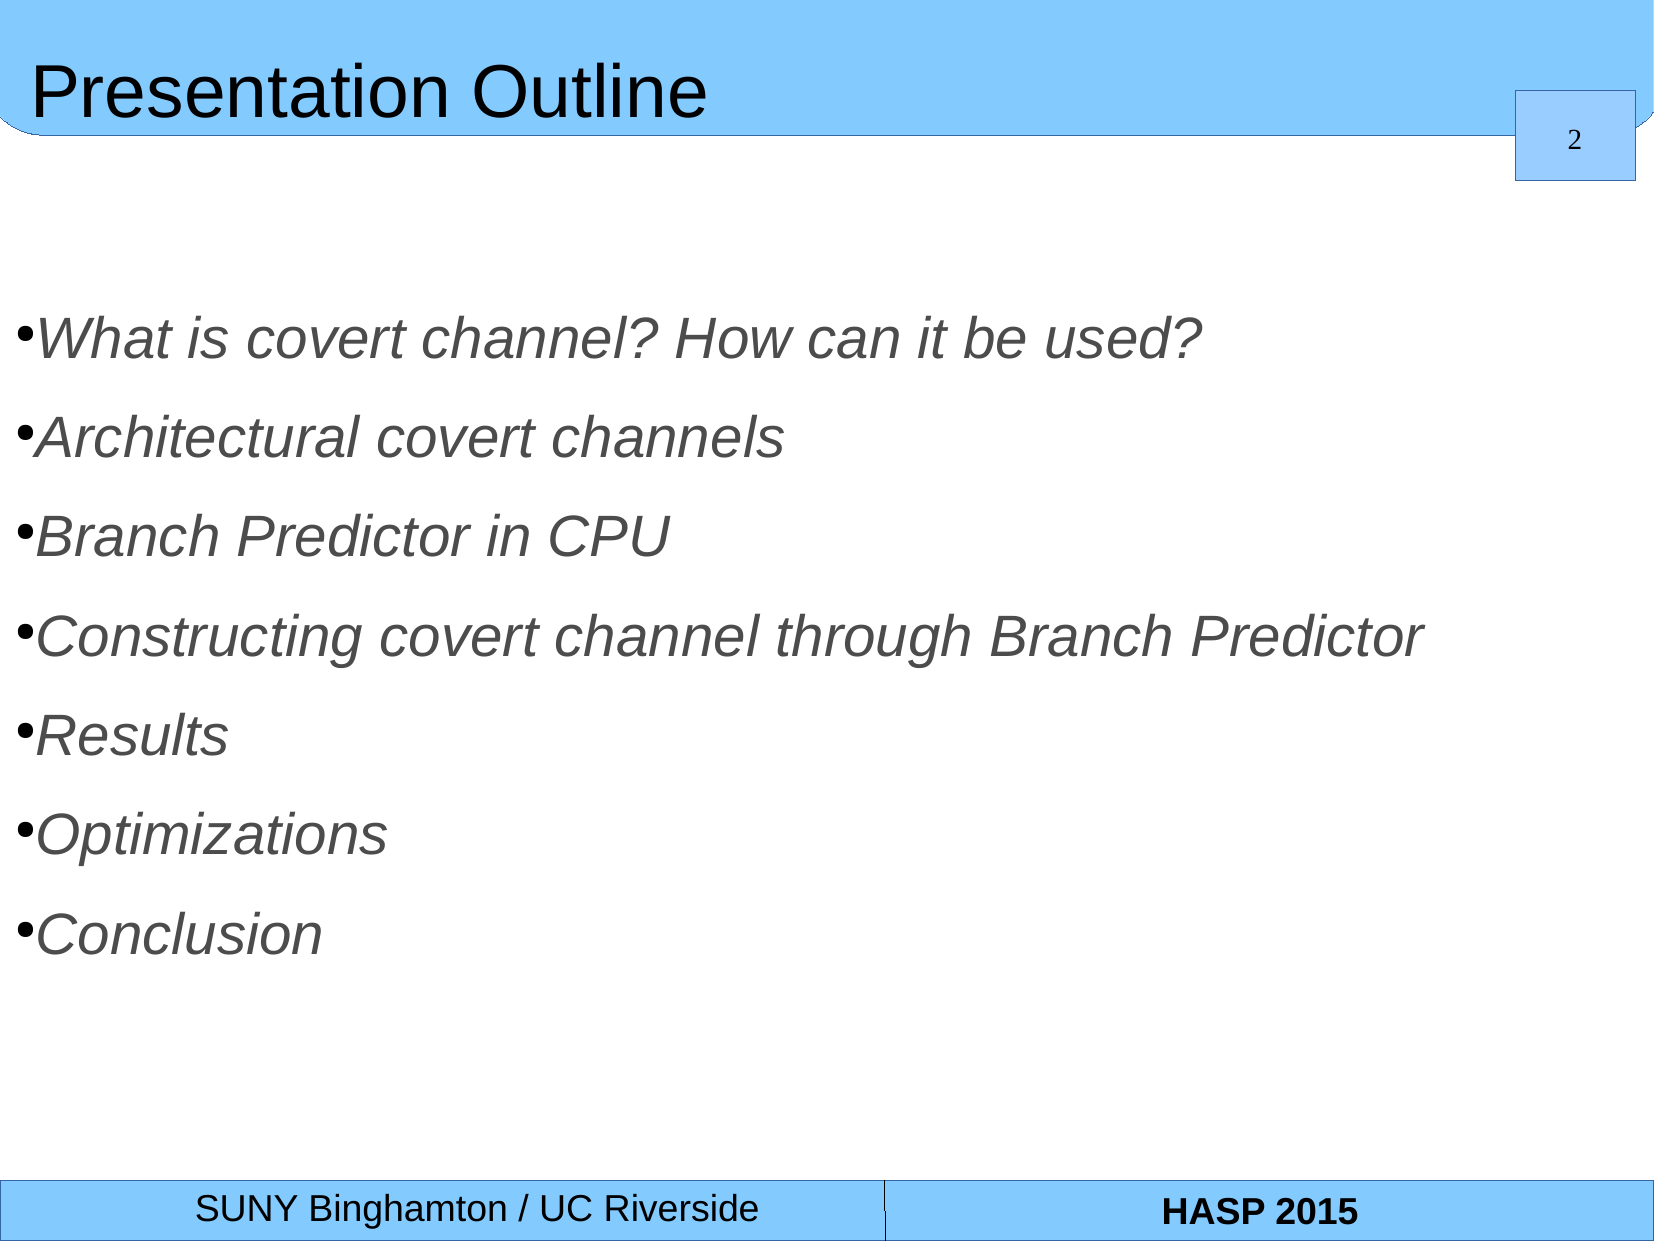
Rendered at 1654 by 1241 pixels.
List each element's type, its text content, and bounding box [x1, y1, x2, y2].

title Presentation Outline [30, 45, 1636, 131]
list What is covert channel? How can it be used? Architectural covert channels Branch Predictor in CPU Constructing covert channel through Branch Predictor Results Optimizations Conclusion [15, 300, 1621, 1020]
text_box [1515, 131, 1636, 166]
